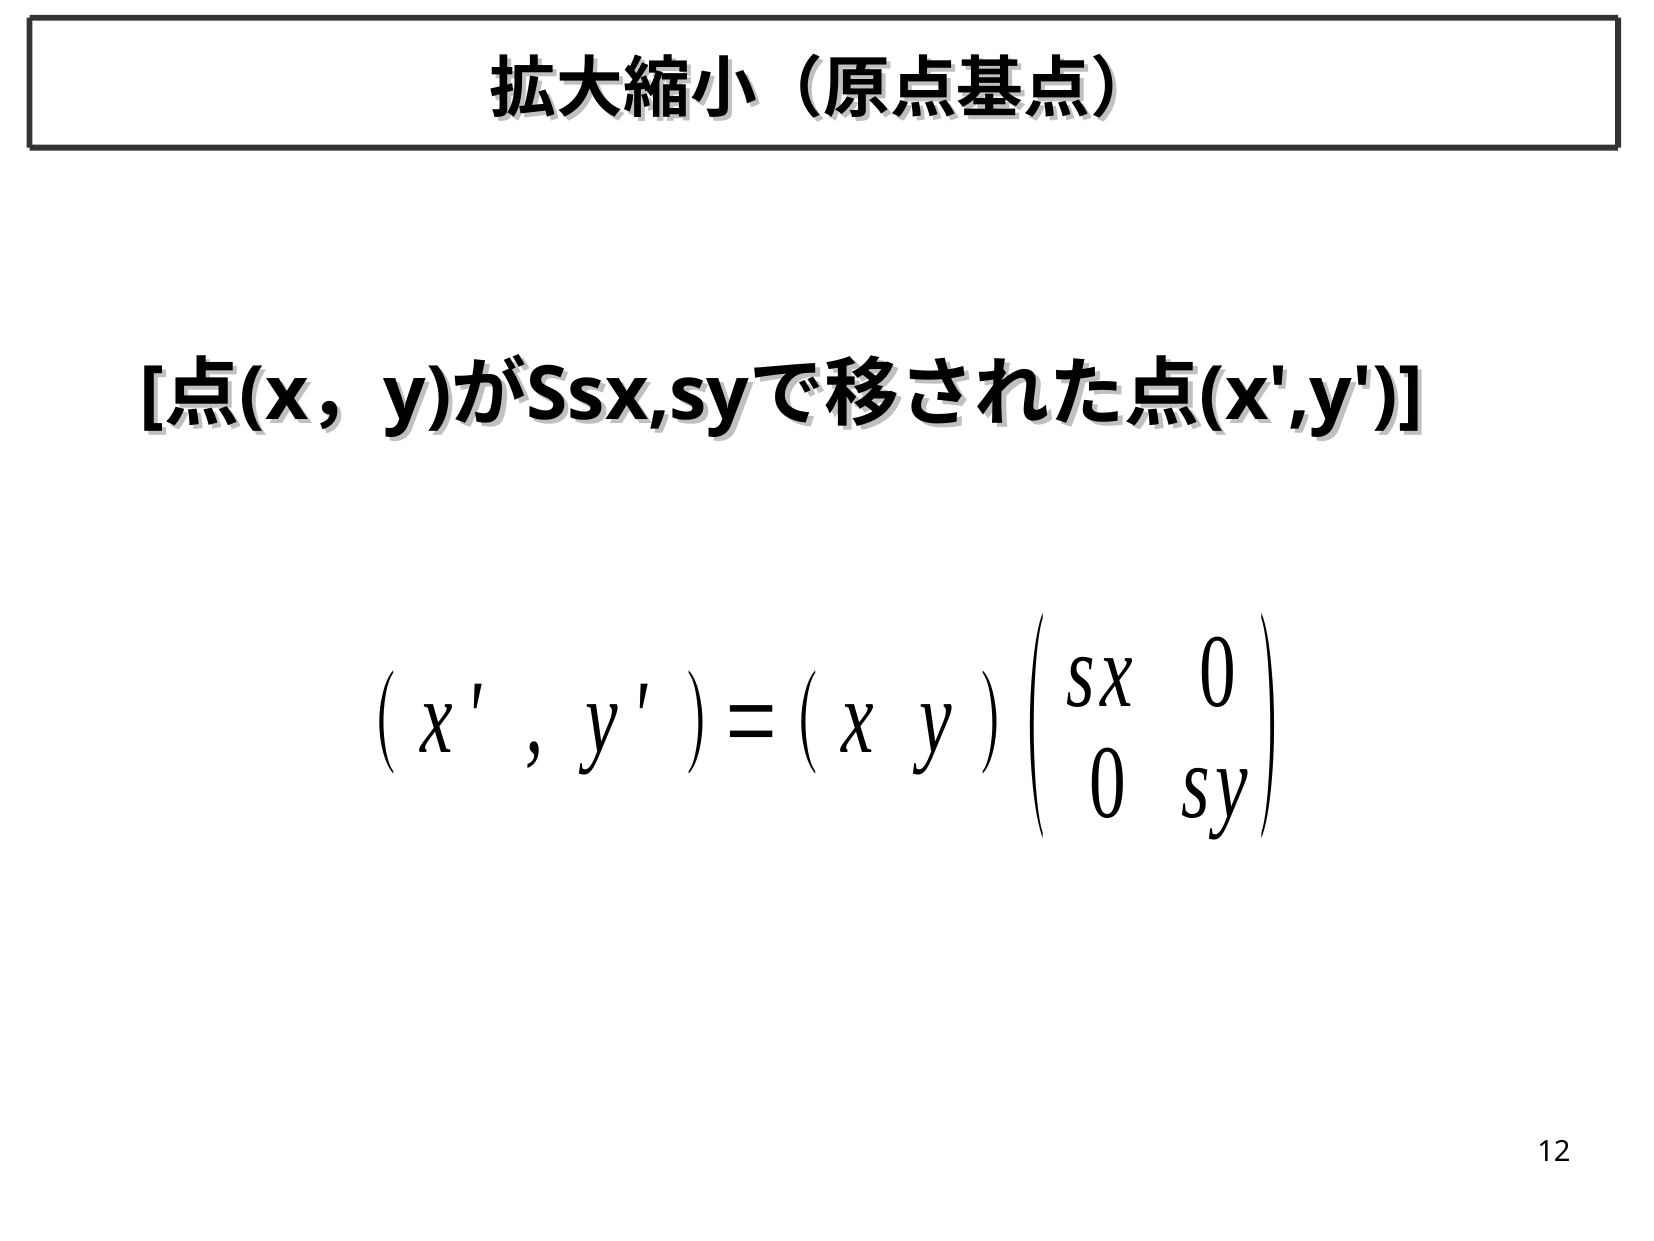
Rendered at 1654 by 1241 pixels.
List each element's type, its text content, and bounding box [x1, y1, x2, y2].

text_box 拡大縮小（原点基点） [29, 17, 1619, 148]
chart [355, 608, 1300, 845]
text_box [点(x，y)がSsx,syで移された点(x',y')] [125, 324, 1528, 415]
